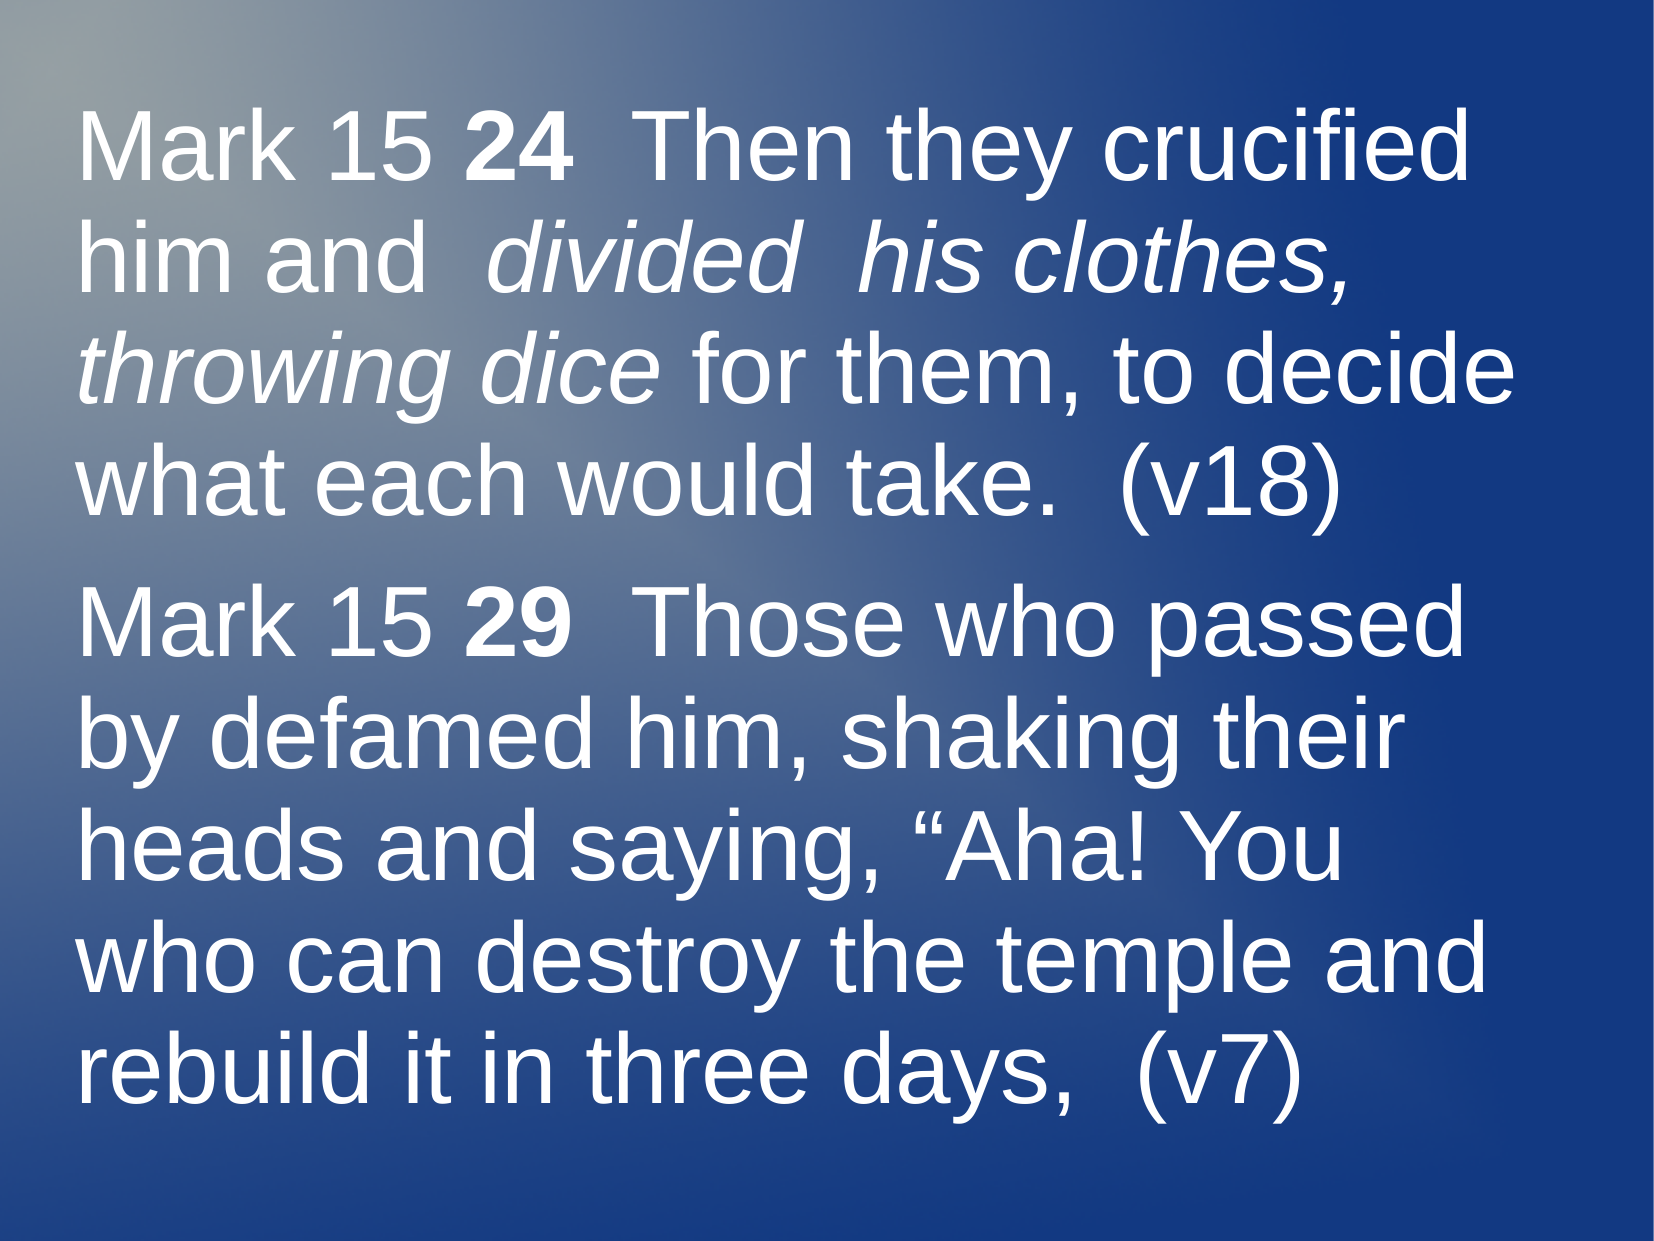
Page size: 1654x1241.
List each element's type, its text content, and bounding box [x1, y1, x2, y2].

list Mark 15 24 Then they crucified him and divided his clothes, throwing dice for them, to decide what each would take. (v18) Mark 15 29 Those who passed by defamed him, shaking their heads and saying, “Aha! You who can destroy the temple and rebuild it in three days, (v7) [75, 90, 1549, 1241]
picture [0, 0, 1654, 1241]
